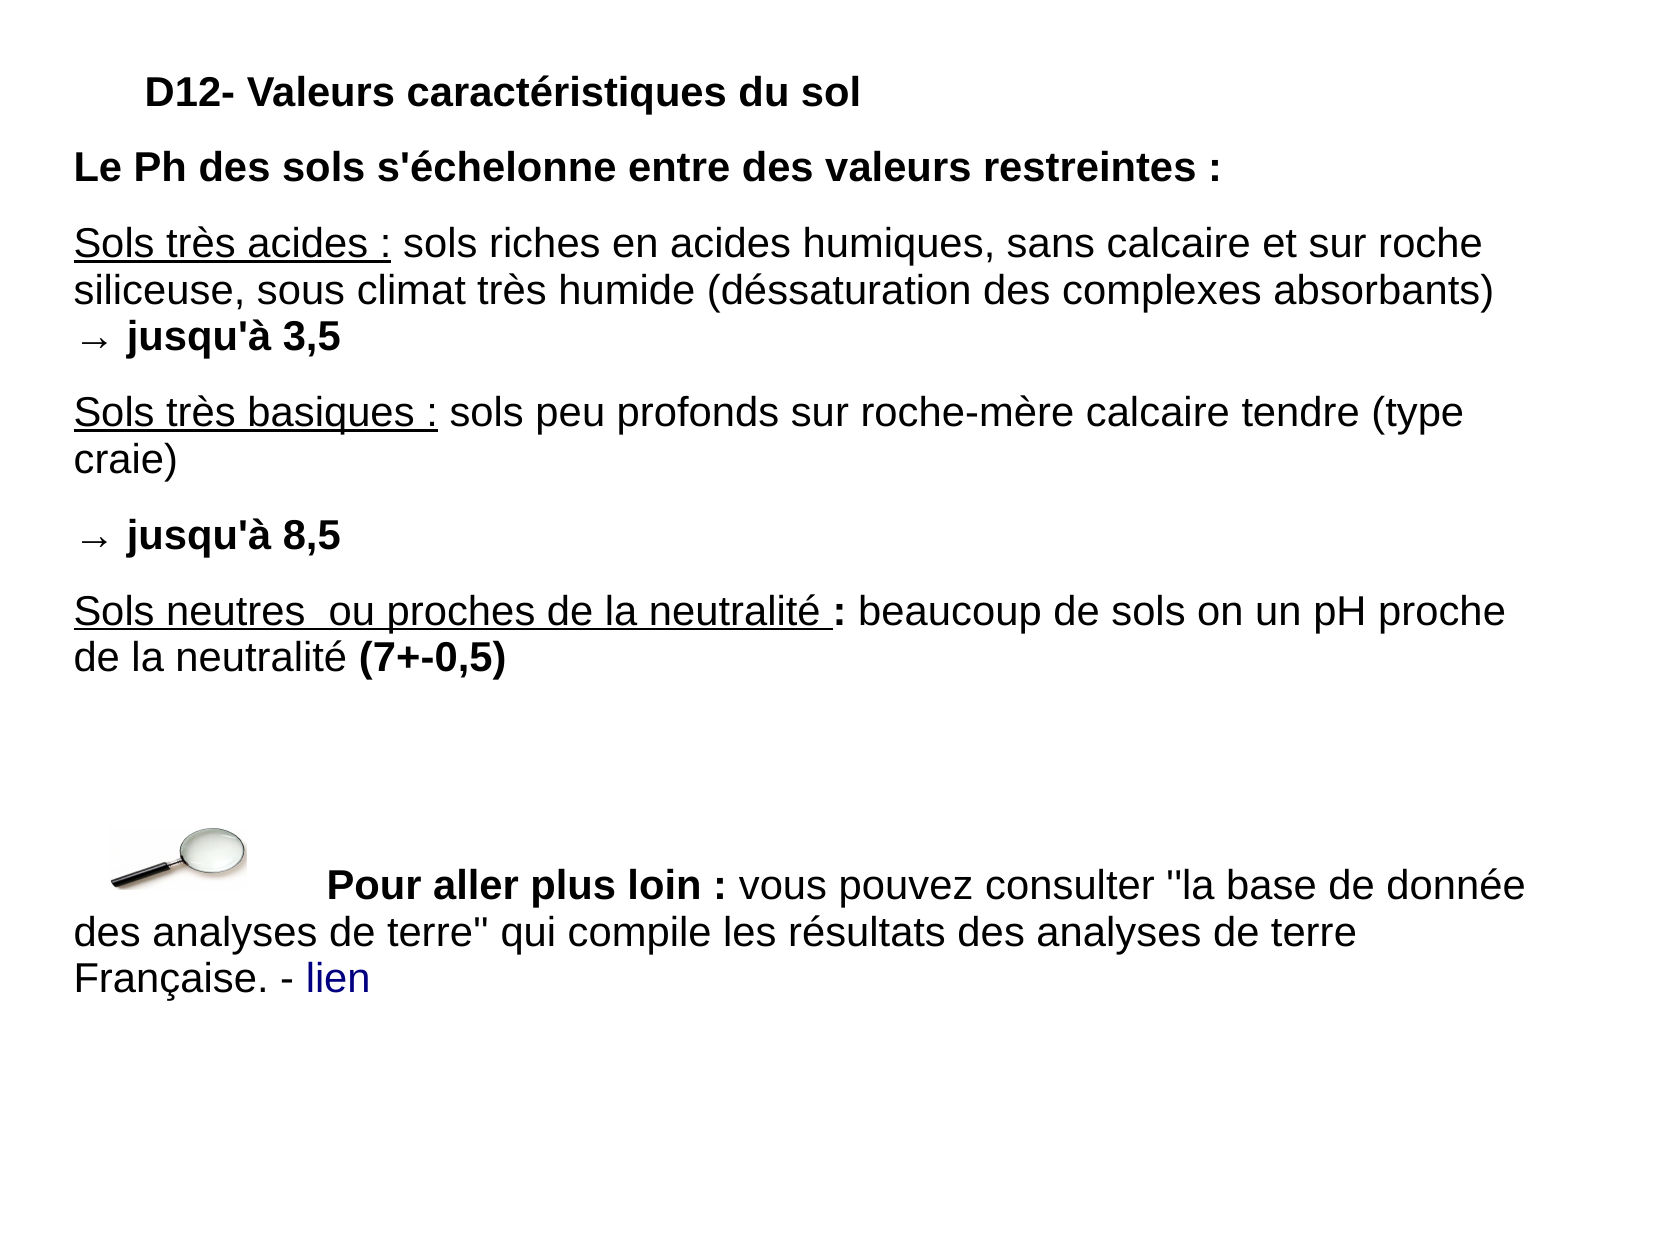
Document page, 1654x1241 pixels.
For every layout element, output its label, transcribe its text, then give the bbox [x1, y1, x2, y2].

list D12- Valeurs caractéristiques du sol Le Ph des sols s'échelonne entre des valeurs restreintes : Sols très acides : sols riches en acides humiques, sans calcaire et sur roche siliceuse, sous climat très humide (déssaturation des complexes absorbants) → jusqu'à 3,5 Sols très basiques : sols peu profonds sur roche-mère calcaire tendre (type craie) → jusqu'à 8,5 Sols neutres ou proches de la neutralité : beaucoup de sols on un pH proche de la neutralité (7+-0,5) Pour aller plus loin : vous pouvez consulter ''la base de donnée des analyses de terre'' qui compile les résultats des analyses de terre Française. - lien [73, 68, 1529, 1008]
picture [109, 827, 247, 890]
